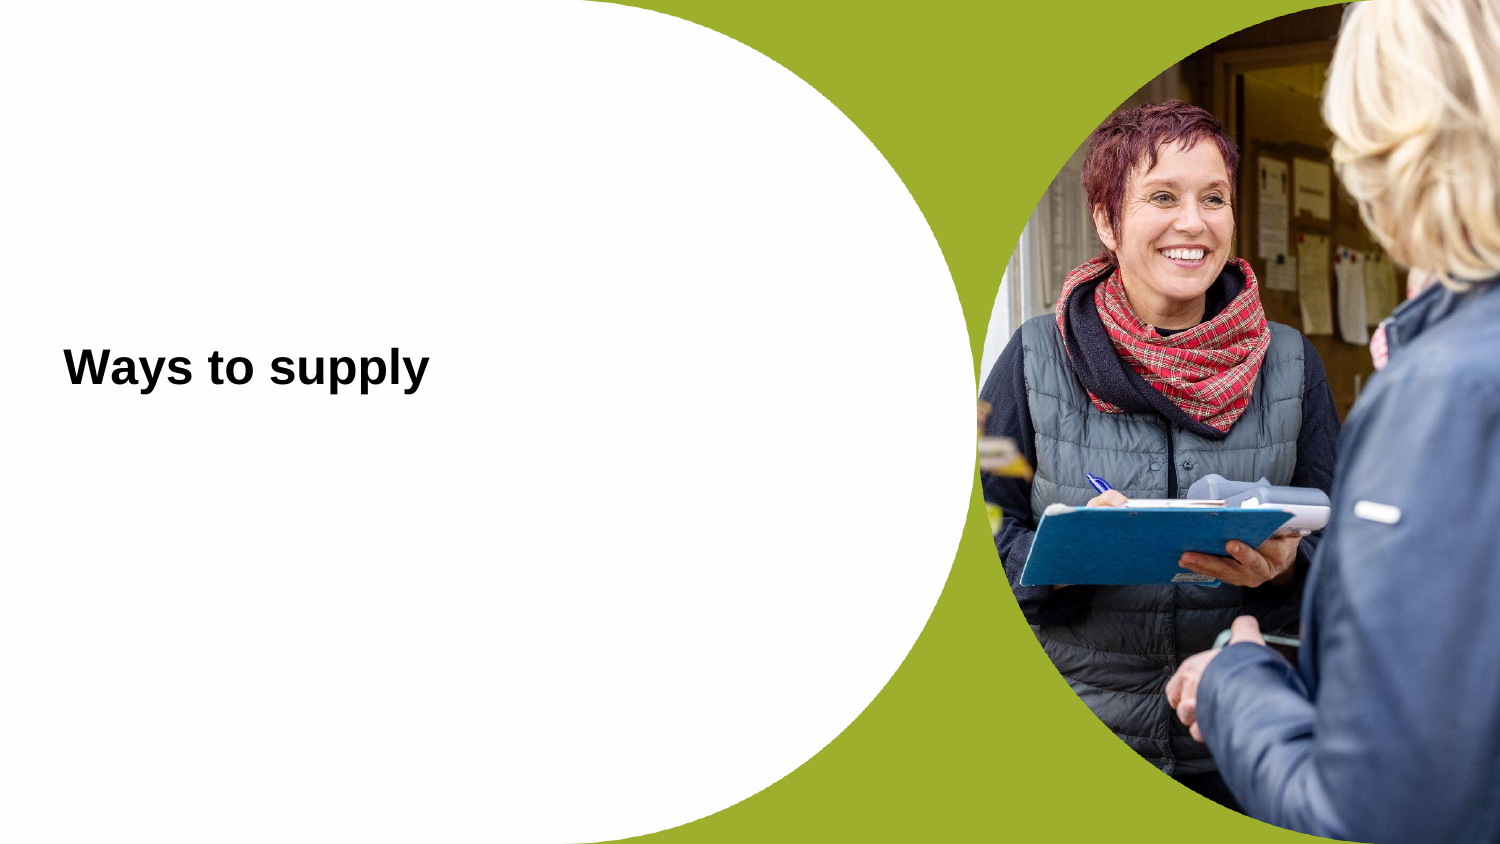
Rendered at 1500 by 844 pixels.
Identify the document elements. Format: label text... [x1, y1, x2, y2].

title Ways to supply [63, 334, 540, 439]
